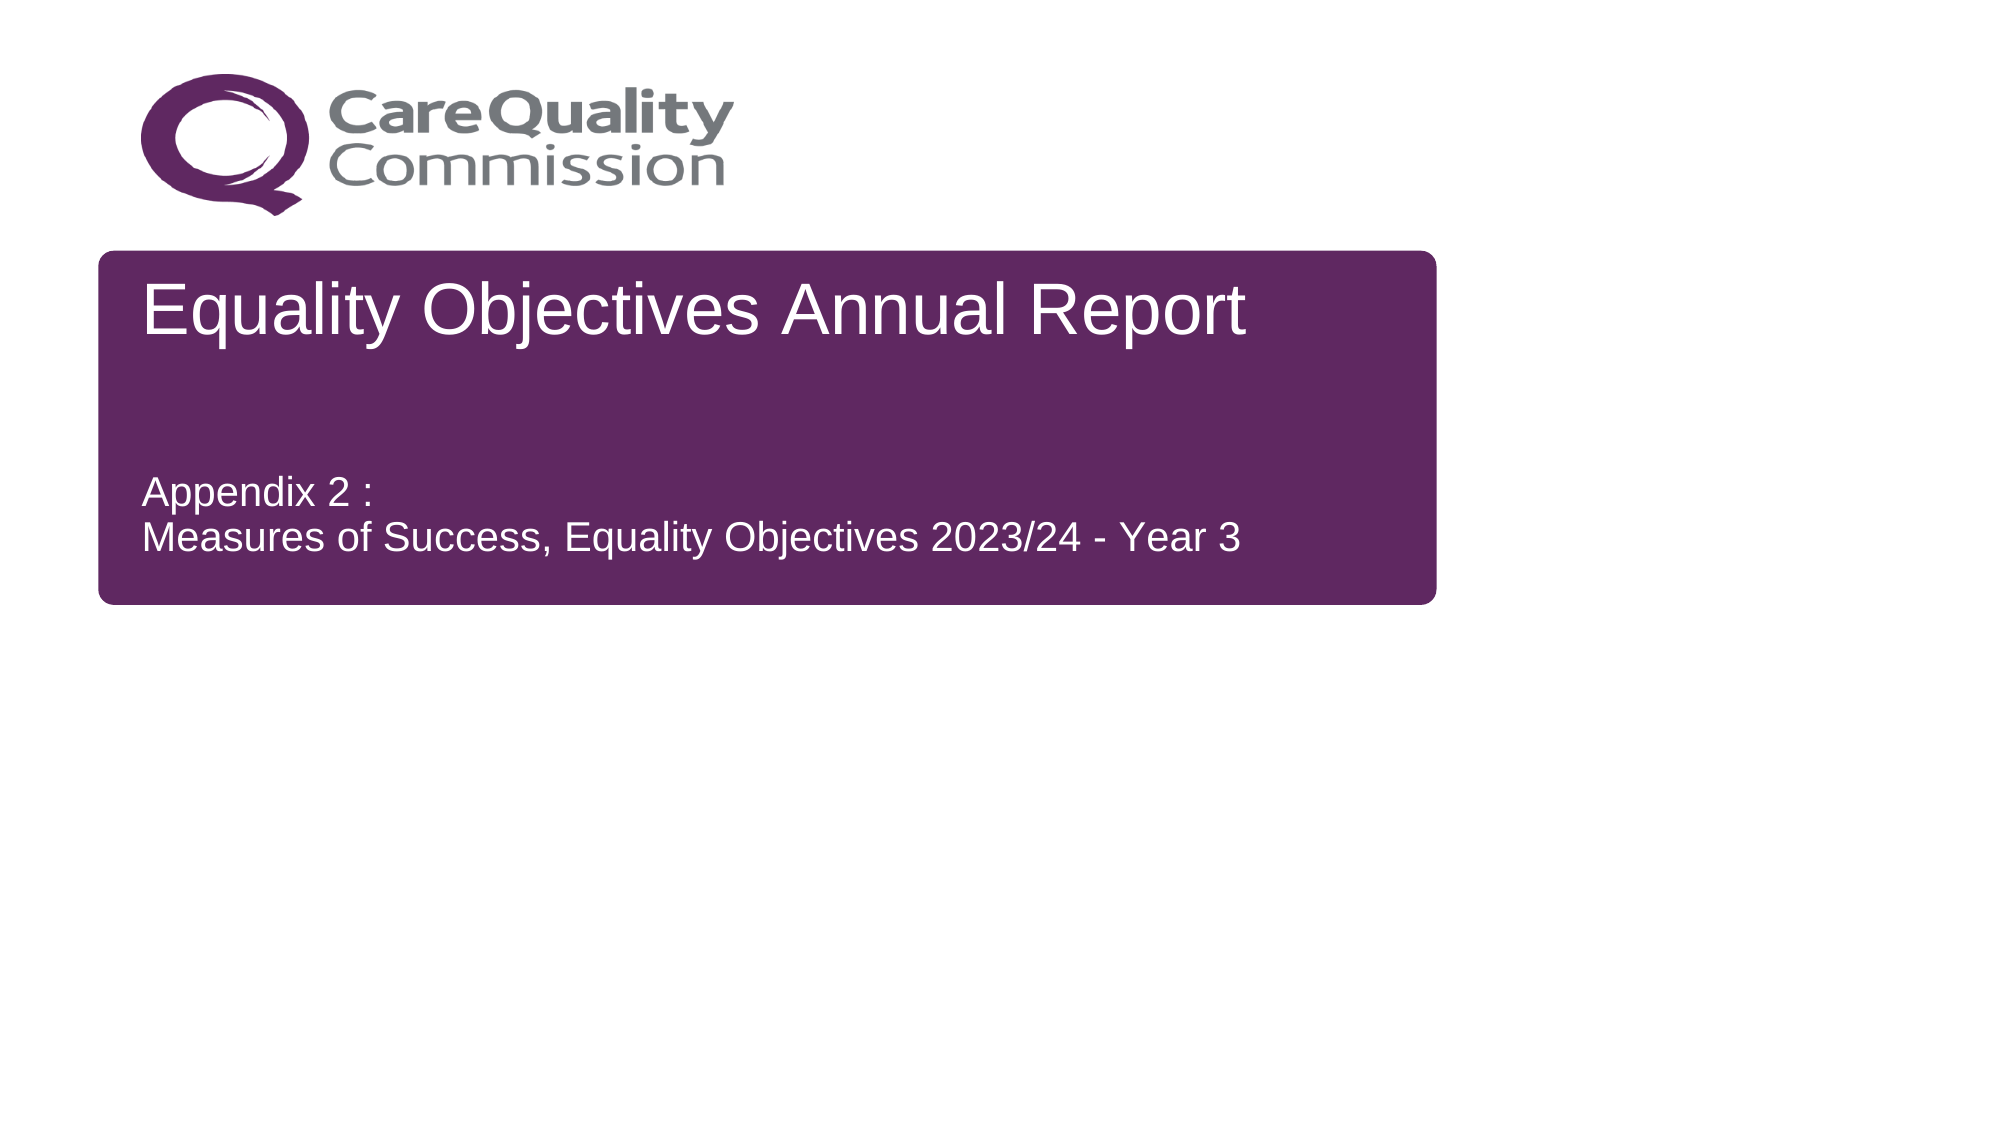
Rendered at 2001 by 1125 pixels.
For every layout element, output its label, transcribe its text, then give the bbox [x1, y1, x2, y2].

subtitle Appendix 2 : Measures of Success, Equality Objectives 2023/24 - Year 3 [141, 470, 1429, 563]
title Equality Objectives Annual Report [141, 275, 1392, 438]
